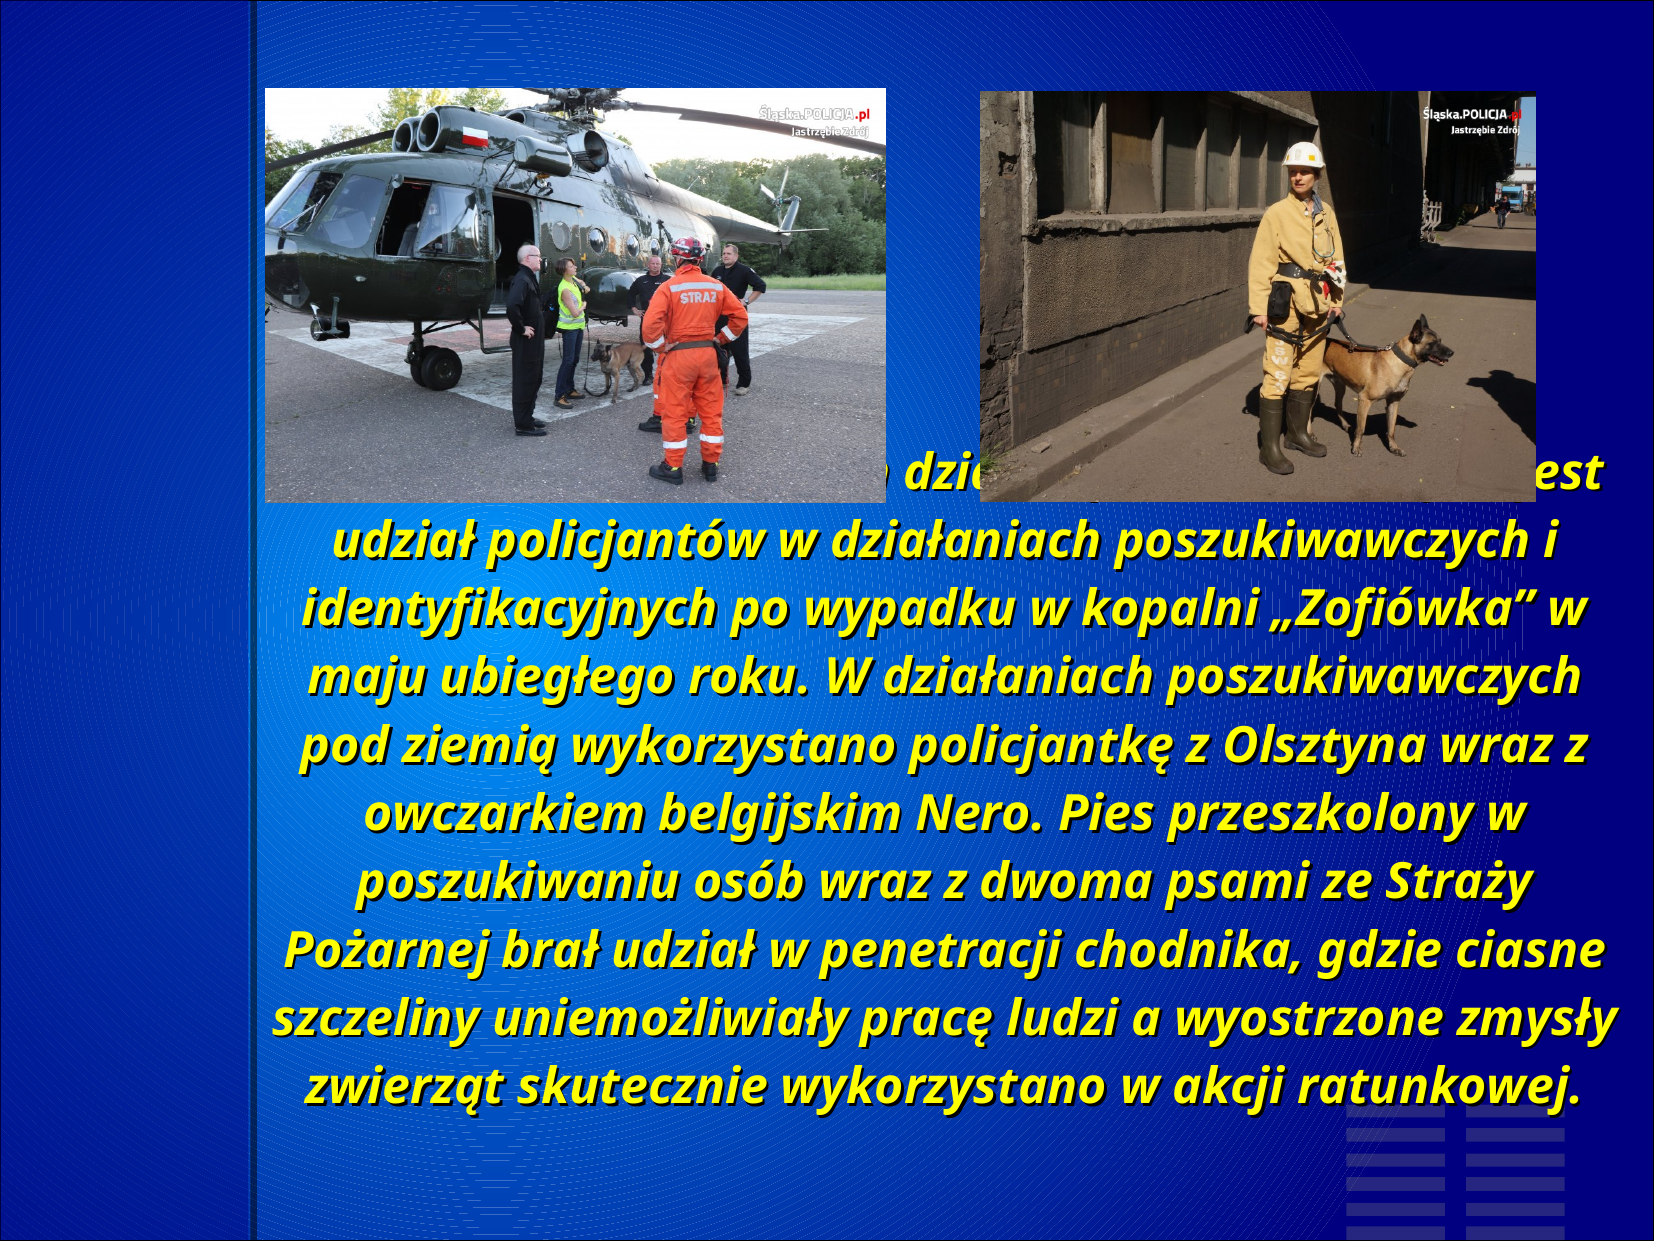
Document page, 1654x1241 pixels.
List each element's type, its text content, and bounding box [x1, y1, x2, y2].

text_box Specyficznym przykładem działań poszukiwawczych jest udział policjantów w działaniach poszukiwawczych i identyfikacyjnych po wypadku w kopalni „Zofiówka” w maju ubiegłego roku. W działaniach poszukiwawczych pod ziemią wykorzystano policjantkę z Olsztyna wraz z owczarkiem belgijskim Nero. Pies przeszkolony w poszukiwaniu osób wraz z dwoma psami ze Straży Pożarnej brał udział w penetracji chodnika, gdzie ciasne szczeliny uniemożliwiały pracę ludzi a wyostrzone zmysły zwierząt skutecznie wykorzystano w akcji ratunkowej. [265, 56, 1625, 1077]
picture [980, 91, 1536, 502]
picture [265, 88, 886, 503]
